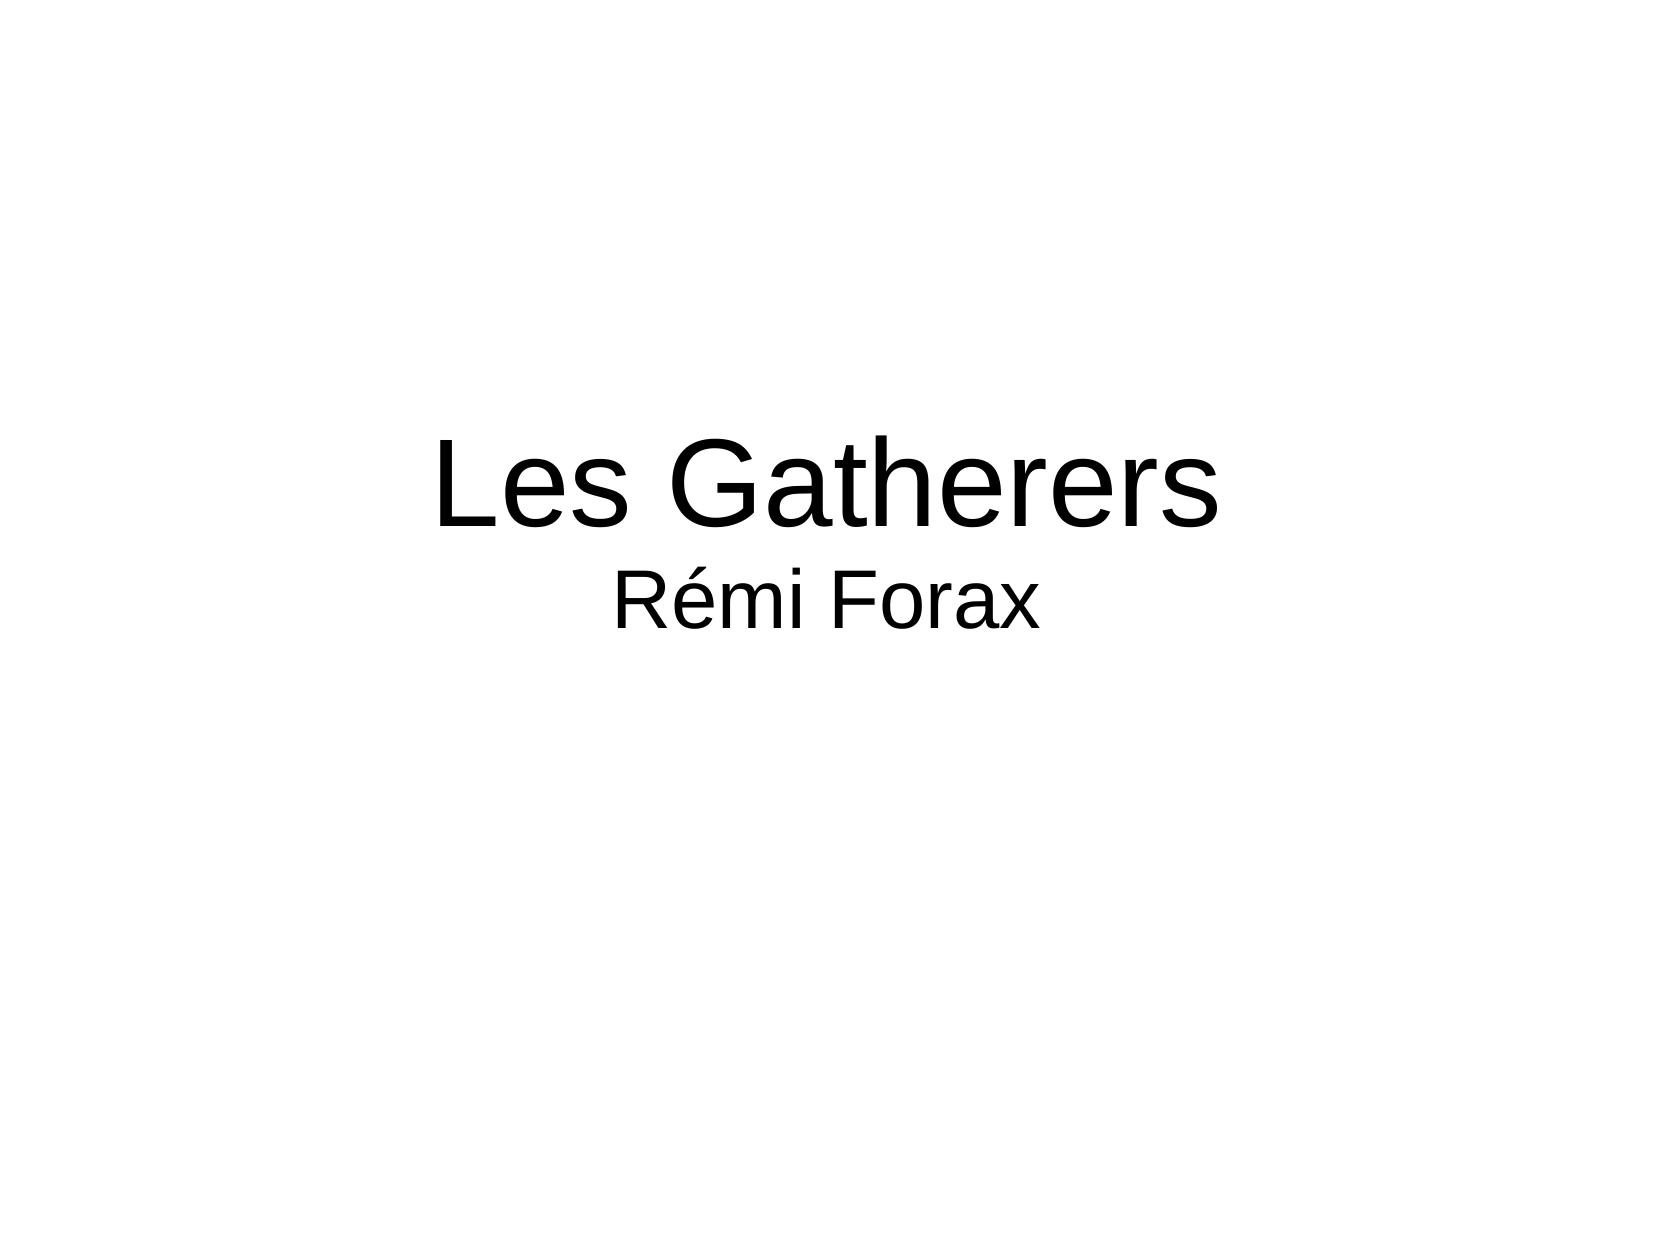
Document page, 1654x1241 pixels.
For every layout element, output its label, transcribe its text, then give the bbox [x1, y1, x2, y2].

subtitle Les Gatherers Rémi Forax [82, 49, 1571, 1010]
